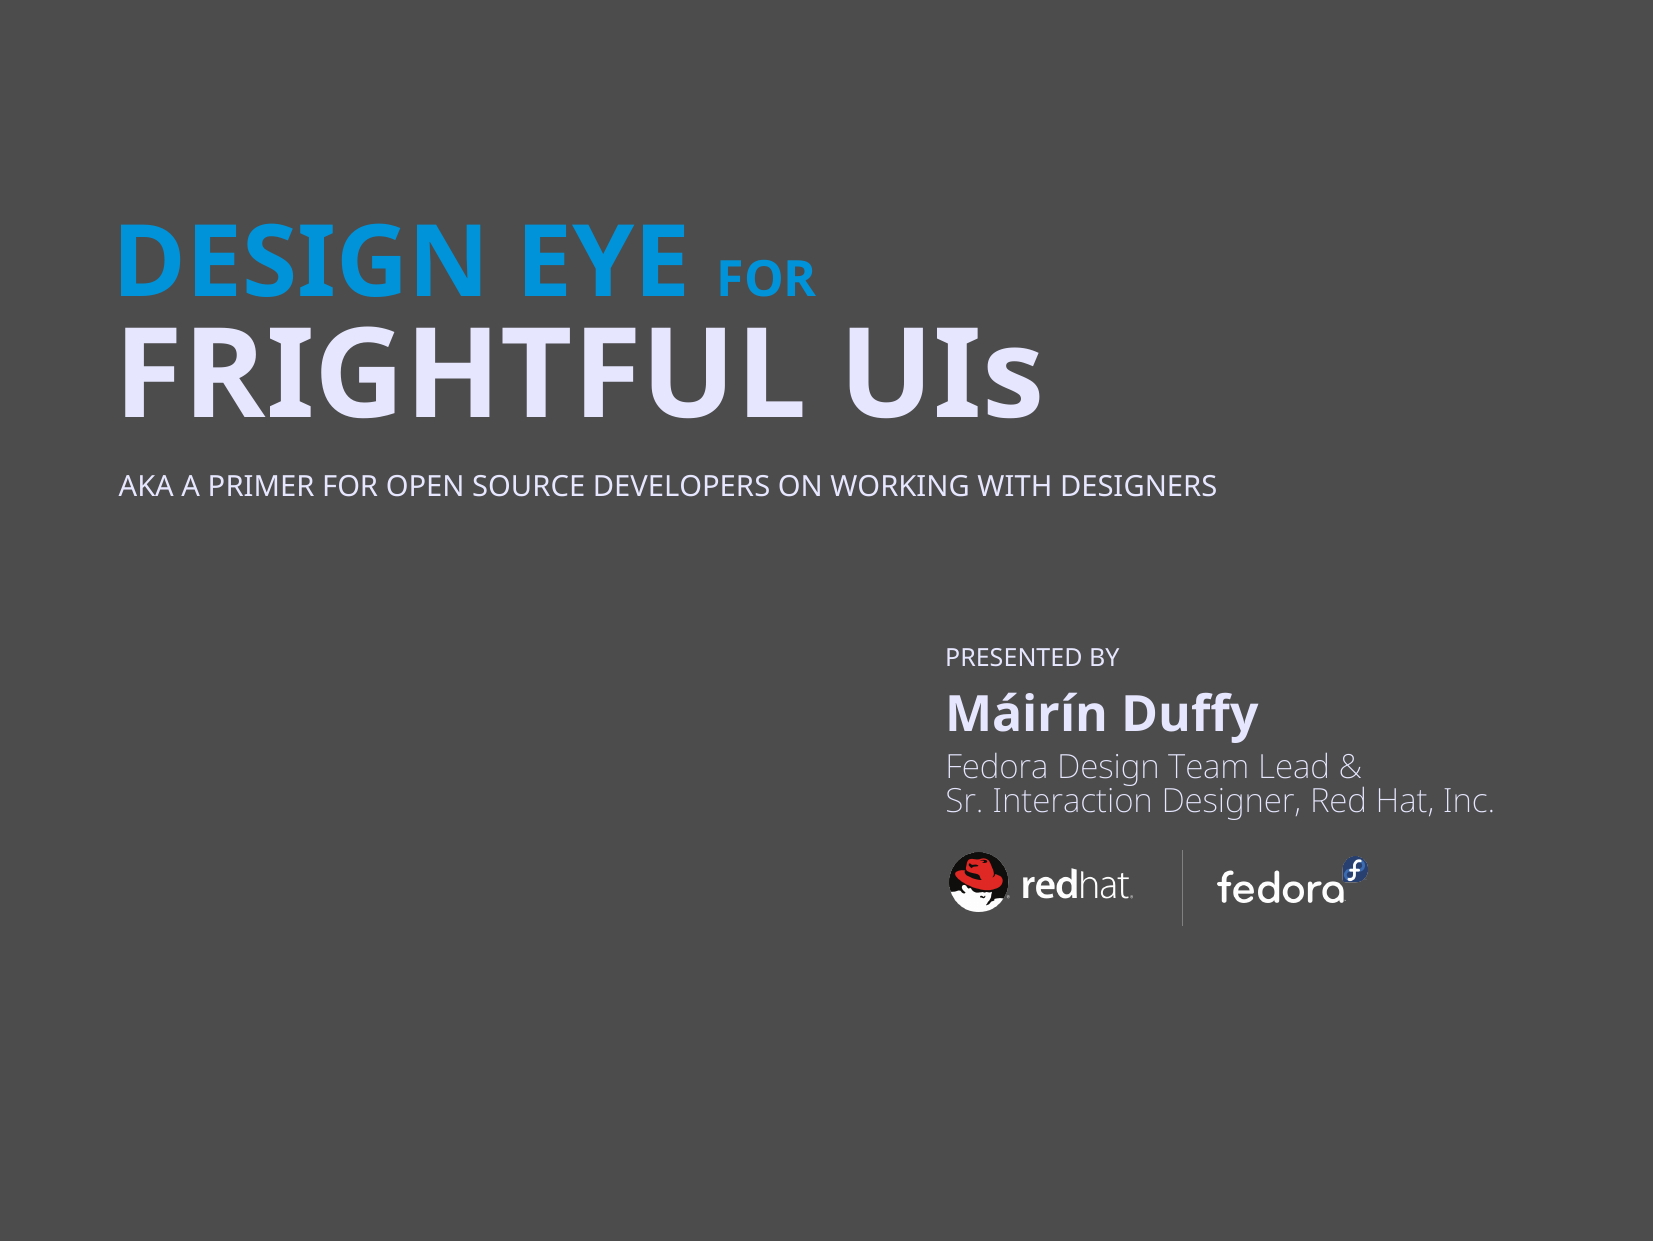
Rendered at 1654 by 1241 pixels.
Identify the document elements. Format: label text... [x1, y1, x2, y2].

text_box Fedora Design Team Lead & Sr. Interaction Designer, Red Hat, Inc. [945, 741, 1553, 829]
picture [1217, 856, 1368, 903]
text_box FRIGHTFUL UIs [98, 285, 1063, 472]
text_box PRESENTED BY [945, 621, 1159, 679]
text_box Máirín Duffy [945, 679, 1396, 754]
text_box AKA A PRIMER FOR OPEN SOURCE DEVELOPERS ON WORKING WITH DESIGNERS [118, 450, 1313, 526]
subtitle DESIGN EYE FOR [112, 191, 863, 285]
picture [949, 852, 1133, 912]
